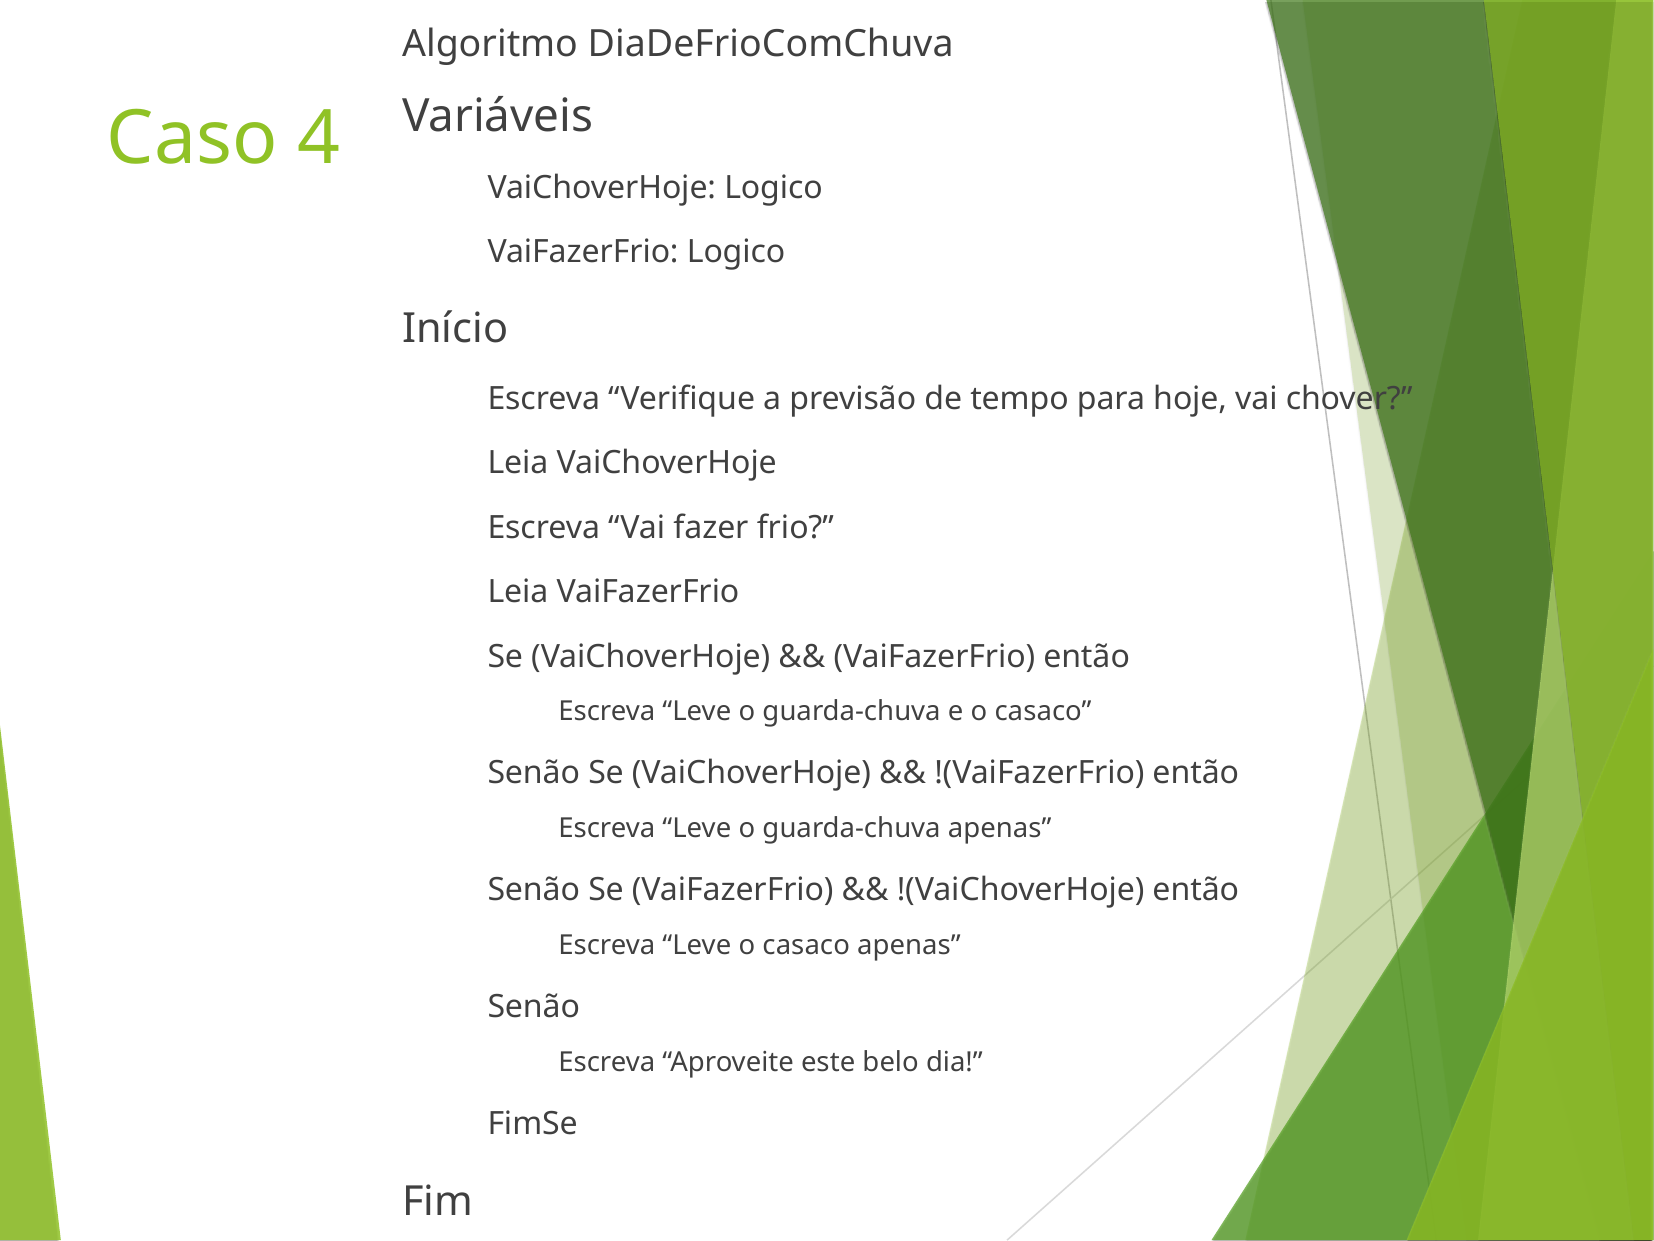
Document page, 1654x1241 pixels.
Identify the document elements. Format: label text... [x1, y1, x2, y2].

list Algoritmo DiaDeFrioComChuva Variáveis VaiChoverHoje: Logico VaiFazerFrio: Logico Início Escreva “Verifique a previsão de tempo para hoje, vai chover?” Leia VaiChoverHoje Escreva “Vai fazer frio?” Leia VaiFazerFrio Se (VaiChoverHoje) && (VaiFazerFrio) então Escreva “Leve o guarda-chuva e o casaco” Senão Se (VaiChoverHoje) && !(VaiFazerFrio) então Escreva “Leve o guarda-chuva apenas” Senão Se (VaiFazerFrio) && !(VaiChoverHoje) então Escreva “Leve o casaco apenas” Senão Escreva “Aproveite este belo dia!” FimSe Fim [330, 11, 1654, 1229]
title Caso 4 [91, 80, 330, 320]
